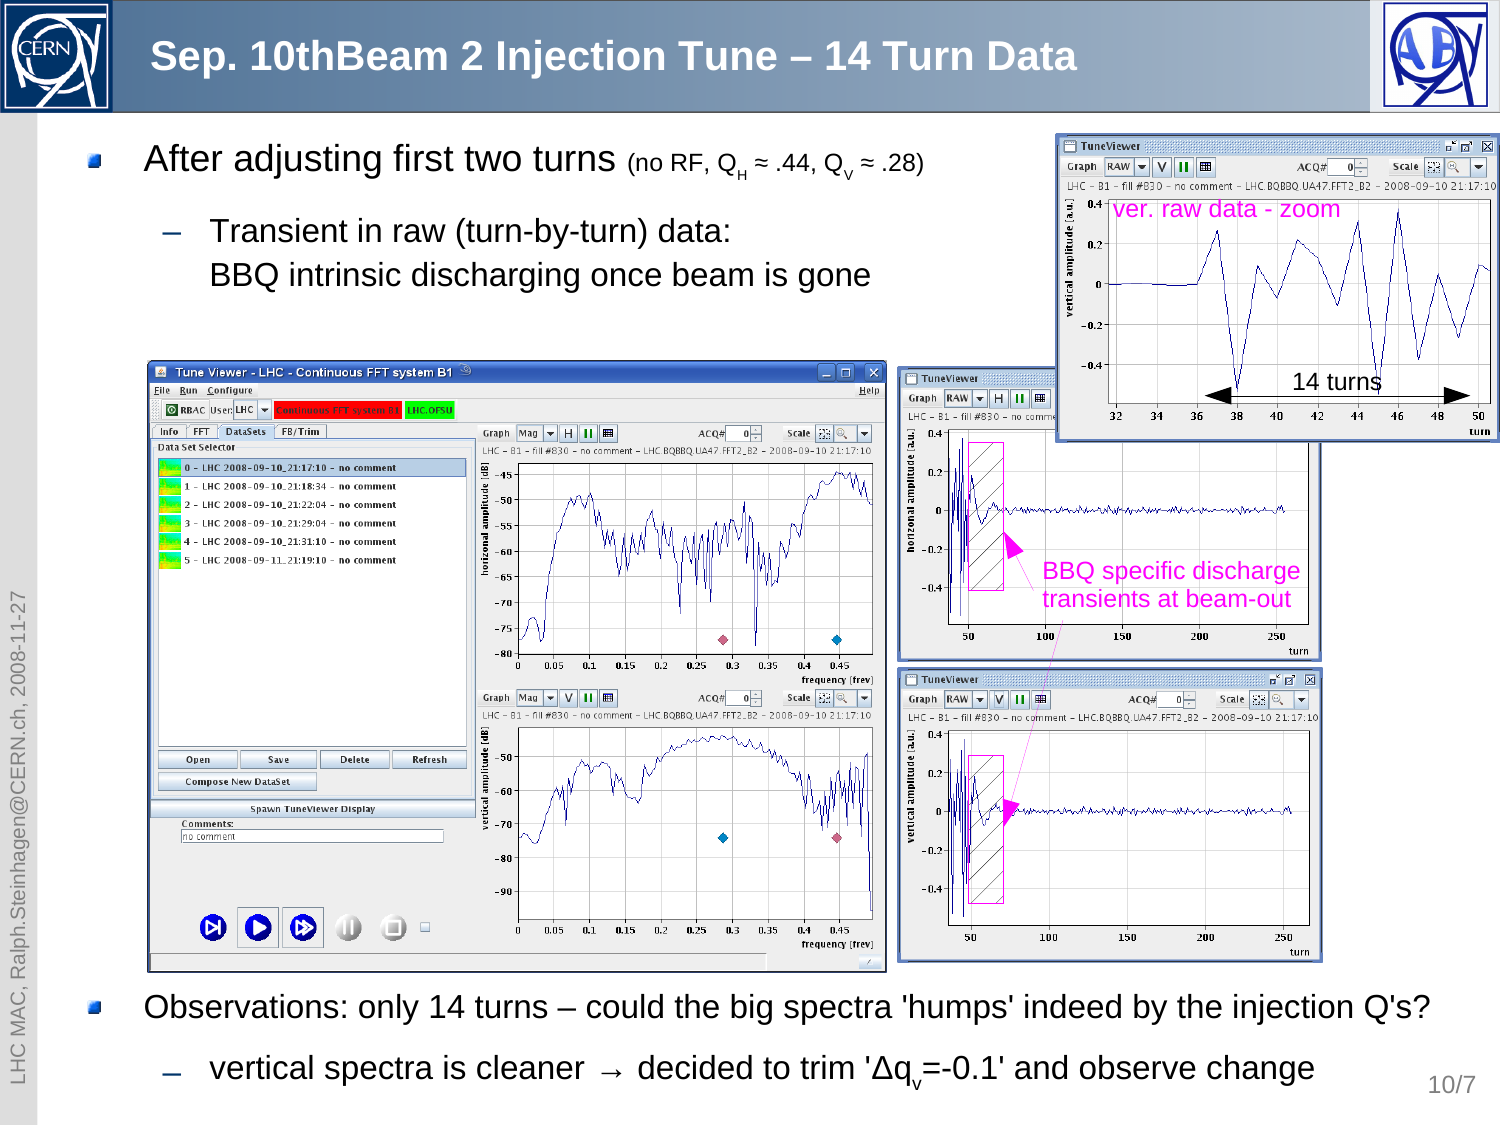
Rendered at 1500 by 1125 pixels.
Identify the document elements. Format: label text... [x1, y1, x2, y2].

text_box ver. raw data - zoom [1098, 187, 1356, 231]
picture [897, 667, 1323, 963]
text_box [968, 755, 1004, 904]
text_box BBQ specific discharge transients at beam-out [1027, 549, 1324, 621]
picture [1382, 1, 1489, 108]
picture [1052, 621, 1322, 662]
list After adjusting first two turns (no RF, QH ≈ .44, QV ≈ .28) Transient in raw (turn-by-turn) data: BBQ intrinsic discharging once beam is gone Observations: only 14 turns – could the big spectra 'humps' indeed by the injection Q's? vertical spectra is cleaner → decided to trim 'Δqv=-0.1' and observe change [87, 137, 1438, 1095]
title Sep. 10thBeam 2 Injection Tune – 14 Turn Data [150, 0, 1201, 113]
picture [0, 0, 113, 113]
picture [147, 360, 887, 973]
text_box [968, 442, 1004, 591]
picture [897, 133, 1500, 662]
